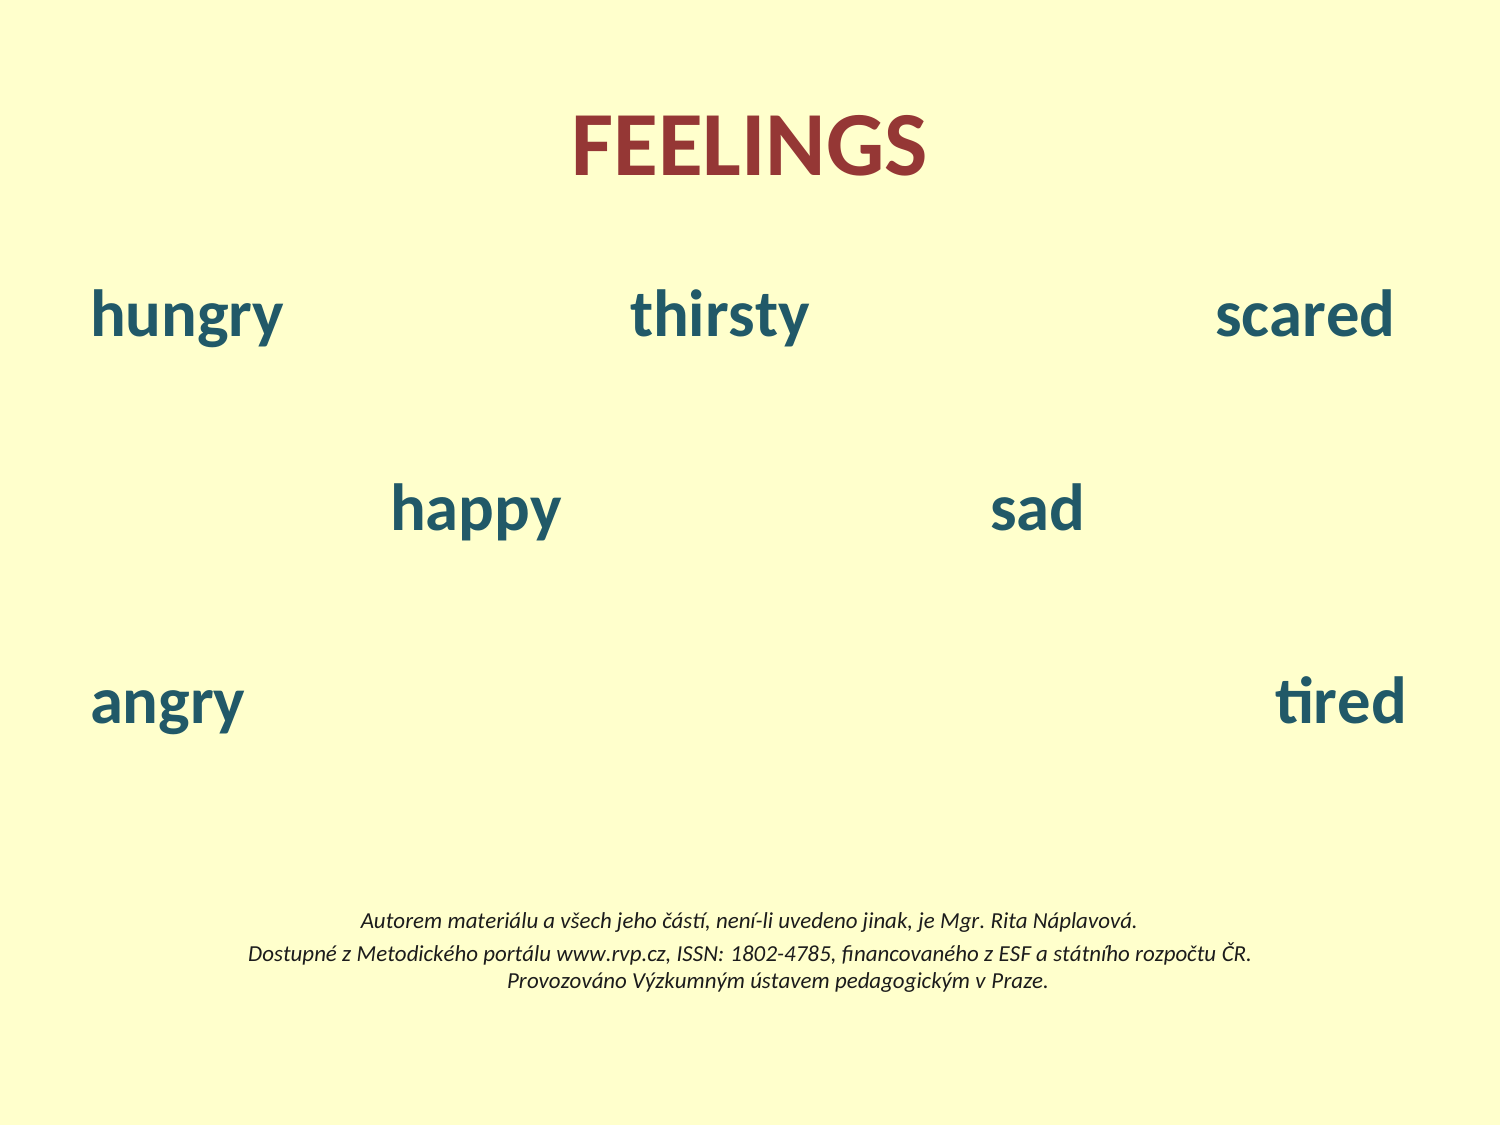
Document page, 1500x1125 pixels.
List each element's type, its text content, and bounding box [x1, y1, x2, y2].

title FEELINGS [75, 45, 1426, 233]
list hungry thirsty scared happy sad angry tired Autorem materiálu a všech jeho částí, není-li uvedeno jinak, je Mgr. Rita Náplavová. Dostupné z Metodického portálu www.rvp.cz, ISSN: 1802-4785, financovaného z ESF a státního rozpočtu ČR. Provozováno Výzkumným ústavem pedagogickým v Praze. [75, 262, 1426, 1006]
